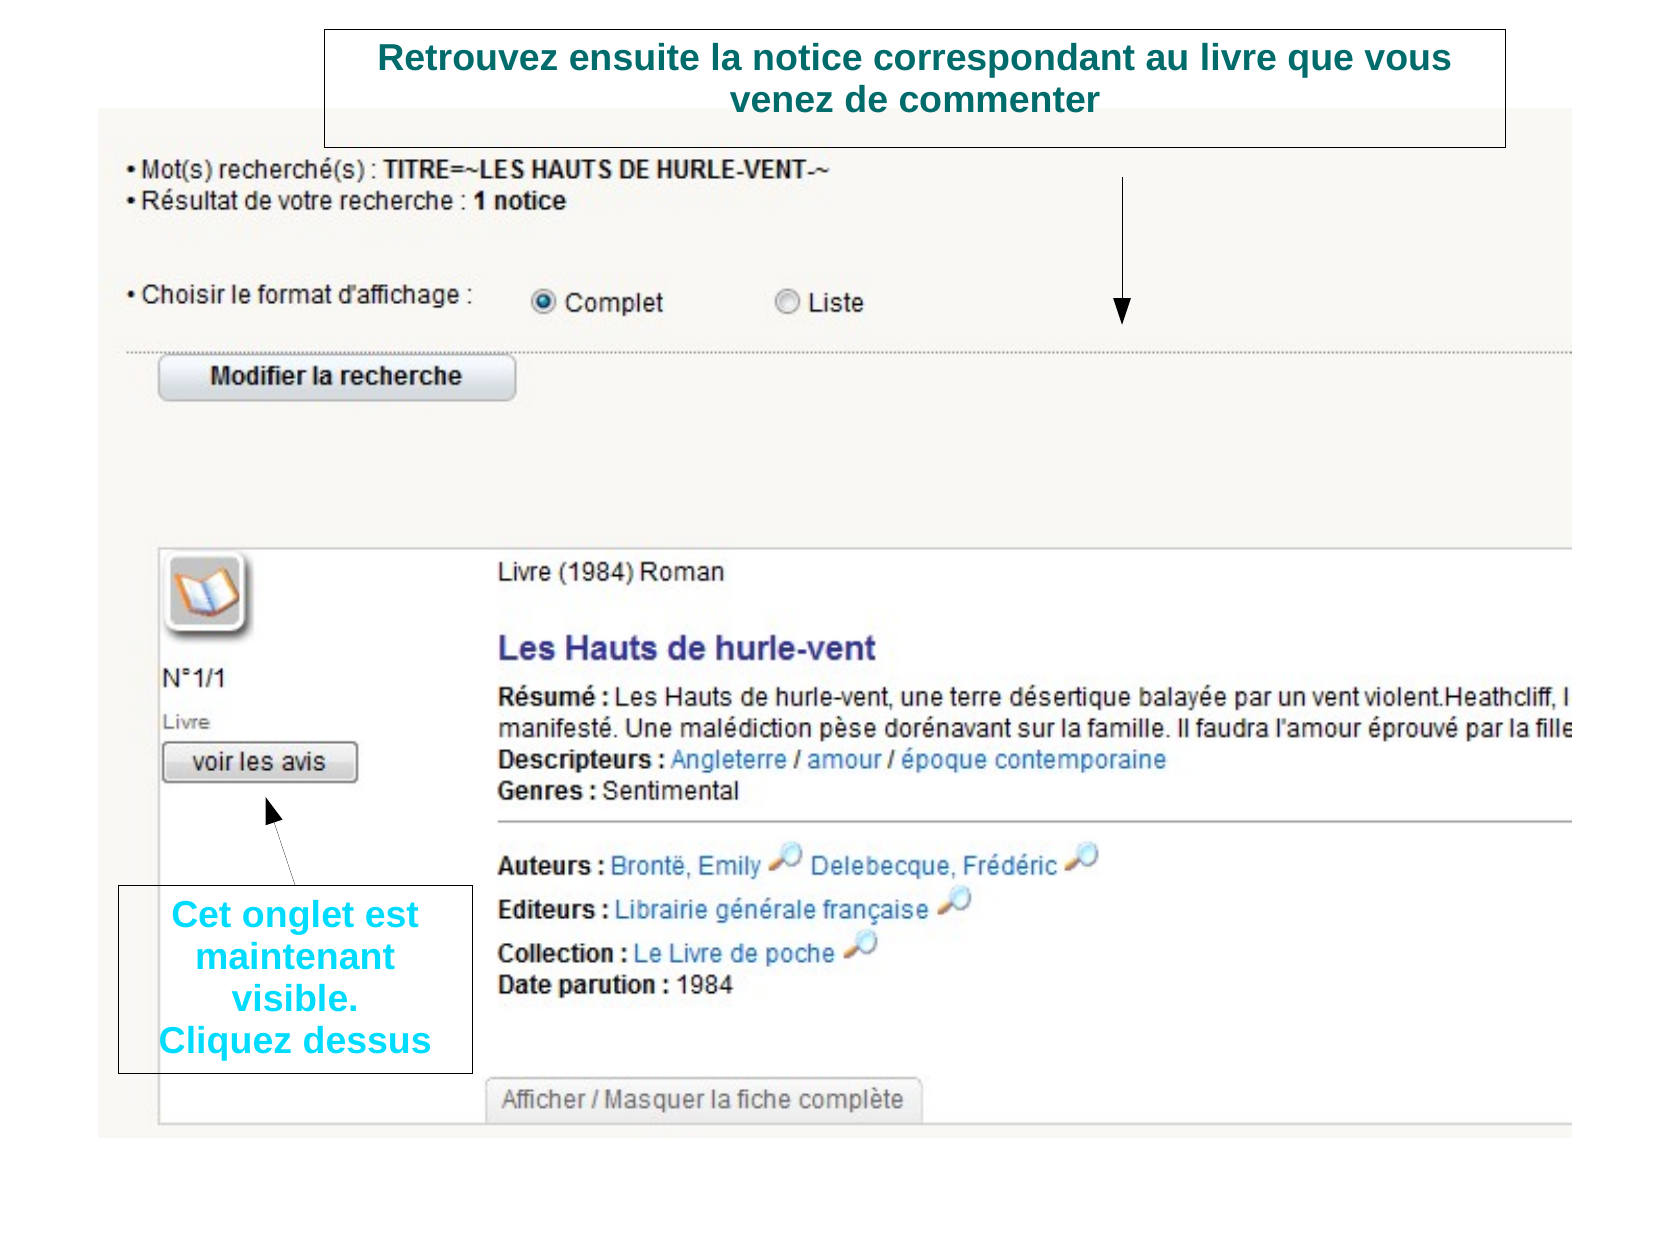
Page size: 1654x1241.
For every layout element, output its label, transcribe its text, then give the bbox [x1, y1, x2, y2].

picture [98, 108, 1572, 1138]
text_box Retrouvez ensuite la notice correspondant au livre que vous venez de commenter [324, 29, 1506, 148]
text_box Cet onglet est maintenant visible. Cliquez dessus [118, 885, 473, 1074]
